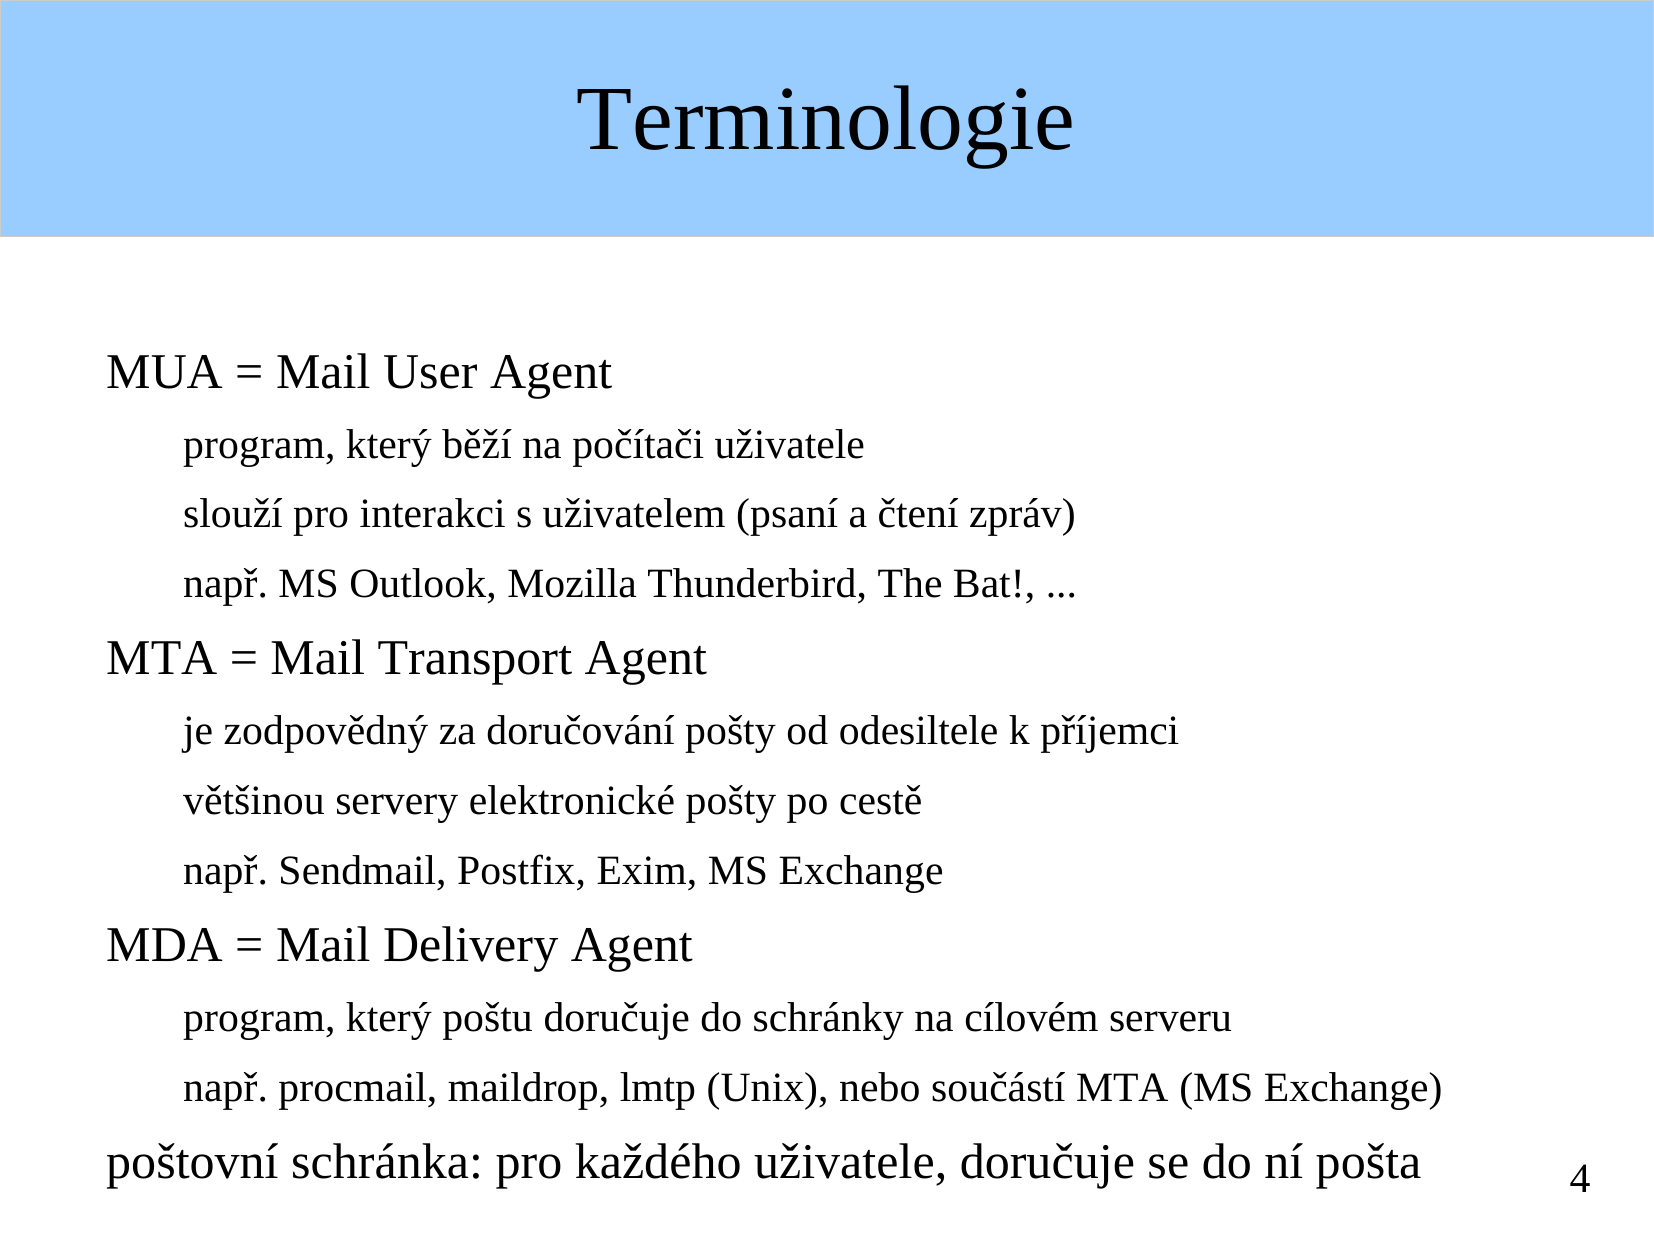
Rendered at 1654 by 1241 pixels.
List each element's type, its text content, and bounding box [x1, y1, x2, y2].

title Terminologie [0, 0, 1654, 237]
list MUA = Mail User Agent program, který běží na počítači uživatele slouží pro interakci s uživatelem (psaní a čtení zpráv) např. MS Outlook, Mozilla Thunderbird, The Bat!, ... MTA = Mail Transport Agent je zodpovědný za doručování pošty od odesiltele k příjemci většinou servery elektronické pošty po cestě např. Sendmail, Postfix, Exim, MS Exchange MDA = Mail Delivery Agent program, který poštu doručuje do schránky na cílovém serveru např. procmail, maildrop, lmtp (Unix), nebo součástí MTA (MS Exchange) poštovní schránka: pro každého uživatele, doručuje se do ní pošta [88, 343, 1565, 1190]
